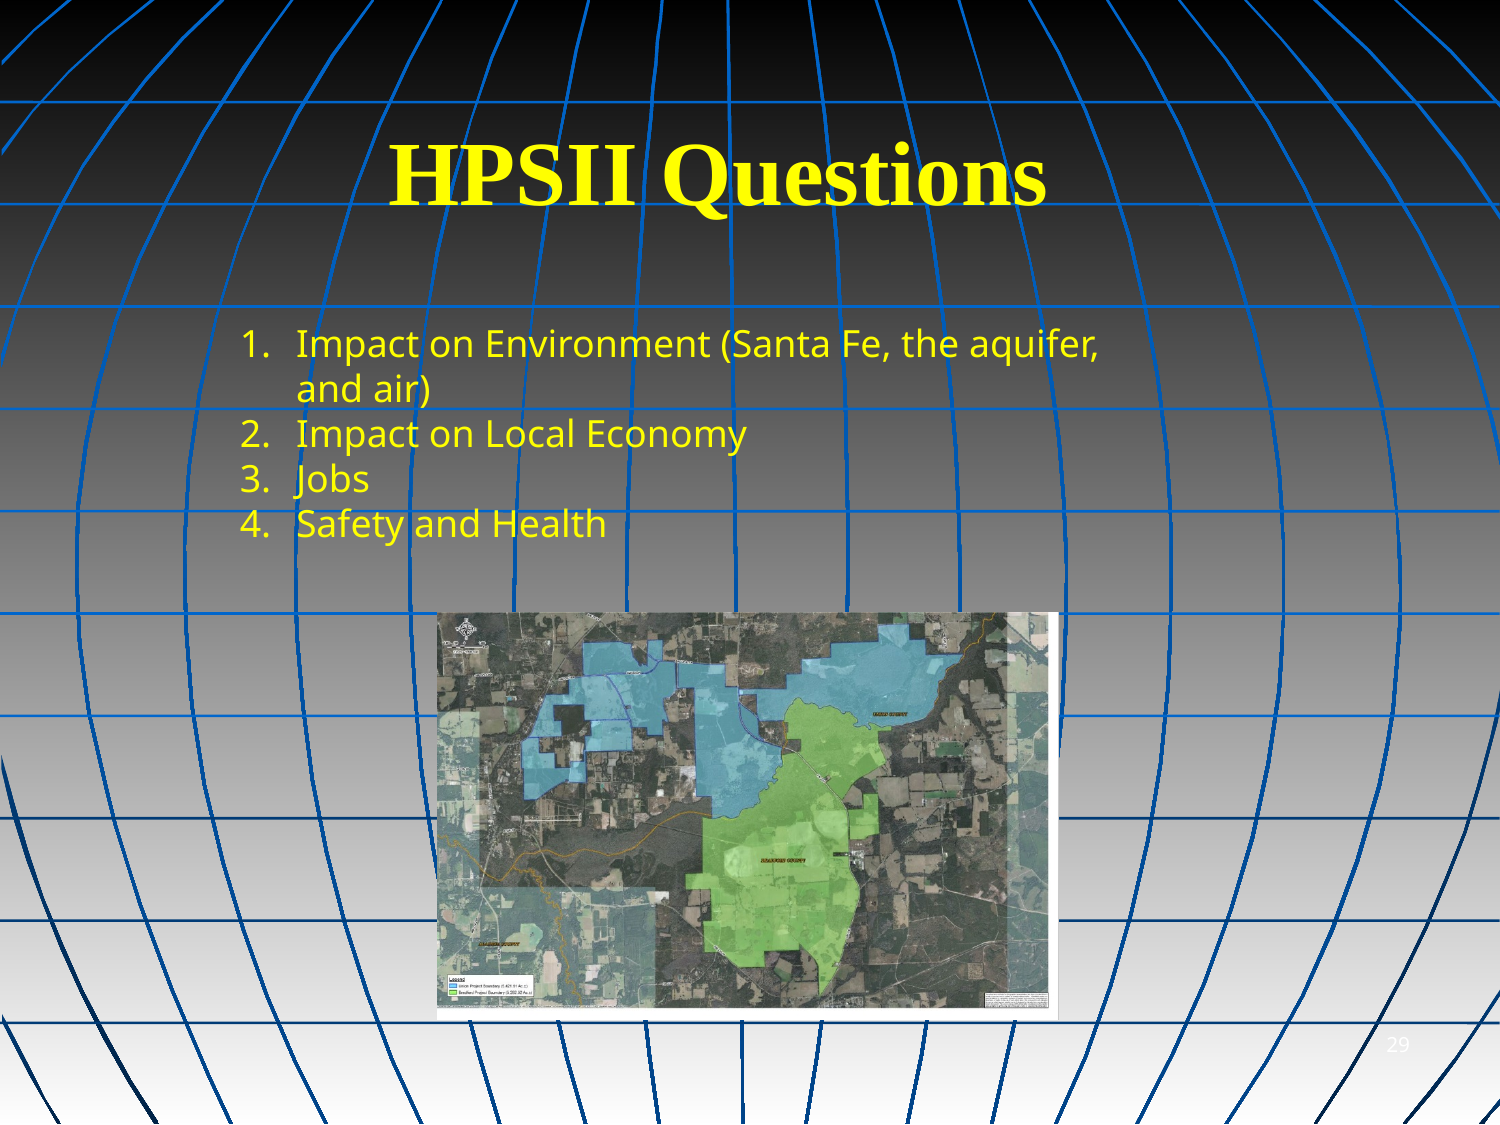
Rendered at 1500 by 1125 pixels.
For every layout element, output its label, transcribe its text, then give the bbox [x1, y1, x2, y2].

picture [437, 612, 1059, 1020]
title HPSII Questions [200, 75, 1238, 262]
text_box Impact on Environment (Santa Fe, the aquifer, and air) Impact on Local Economy Jobs Safety and Health [224, 312, 1138, 598]
slide_number <number> [1074, 1024, 1425, 1100]
